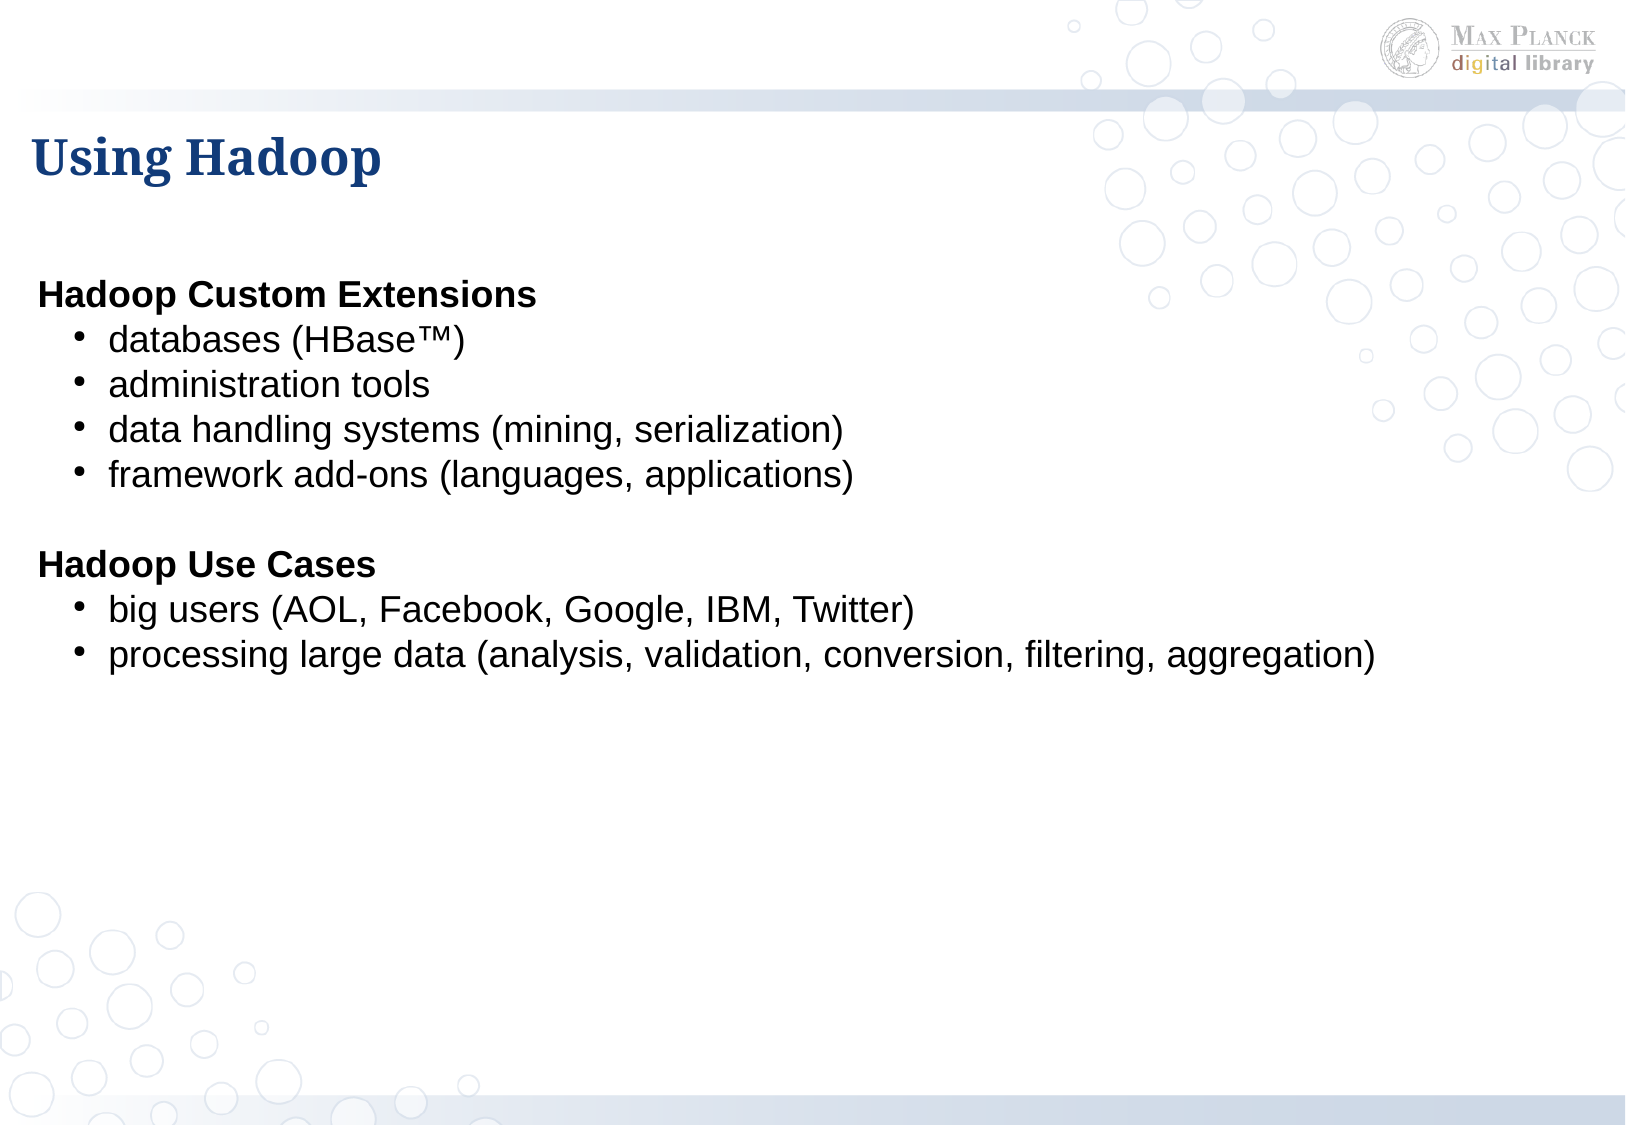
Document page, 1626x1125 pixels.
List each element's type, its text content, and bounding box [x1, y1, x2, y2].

text_box Hadoop Custom Extensions databases (HBase™) administration tools data handling systems (mining, serialization) framework add-ons (languages, applications) Hadoop Use Cases big users (AOL, Facebook, Google, IBM, Twitter) processing large data (analysis, validation, conversion, filtering, aggregation) [37, 269, 1598, 721]
picture [0, 0, 1626, 1125]
list Using Hadoop [31, 125, 1594, 187]
